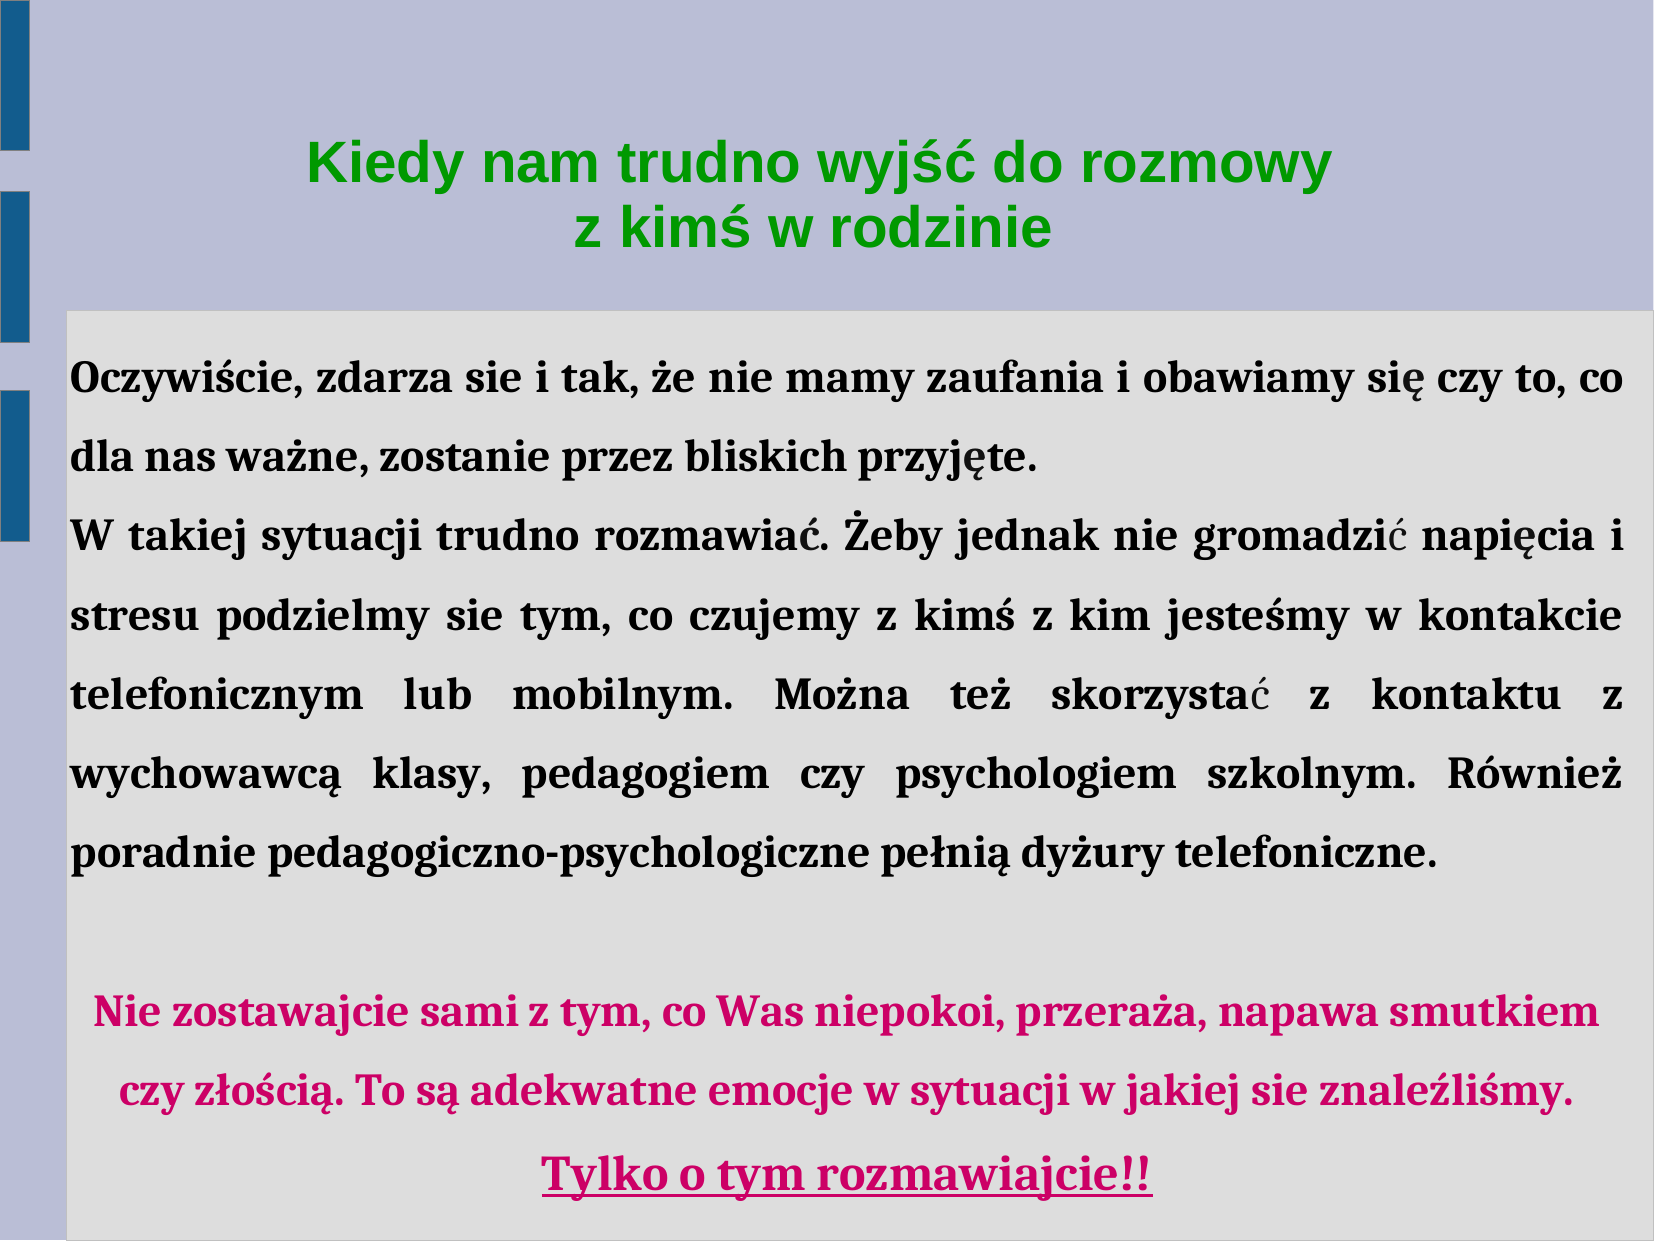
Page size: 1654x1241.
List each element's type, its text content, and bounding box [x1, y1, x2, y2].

title Kiedy nam trudno wyjść do rozmowy z kimś w rodzinie [121, 91, 1534, 299]
list Oczywiście, zdarza sie i tak, że nie mamy zaufania i obawiamy się czy to, co dla nas ważne, zostanie przez bliskich przyjęte. W takiej sytuacji trudno rozmawiać. Żeby jednak nie gromadzić napięcia i stresu podzielmy sie tym, co czujemy z kimś z kim jesteśmy w kontakcie telefonicznym lub mobilnym. Można też skorzystać z kontaktu z wychowawcą klasy, pedagogiem czy psychologiem szkolnym. Również poradnie pedagogiczno-psychologiczne pełnią dyżury telefoniczne. Nie zostawajcie sami z tym, co Was niepokoi, przeraża, napawa smutkiem czy złością. To są adekwatne emocje w sytuacji w jakiej sie znaleźliśmy. Tylko o tym rozmawiajcie!! [0, 324, 1625, 1241]
